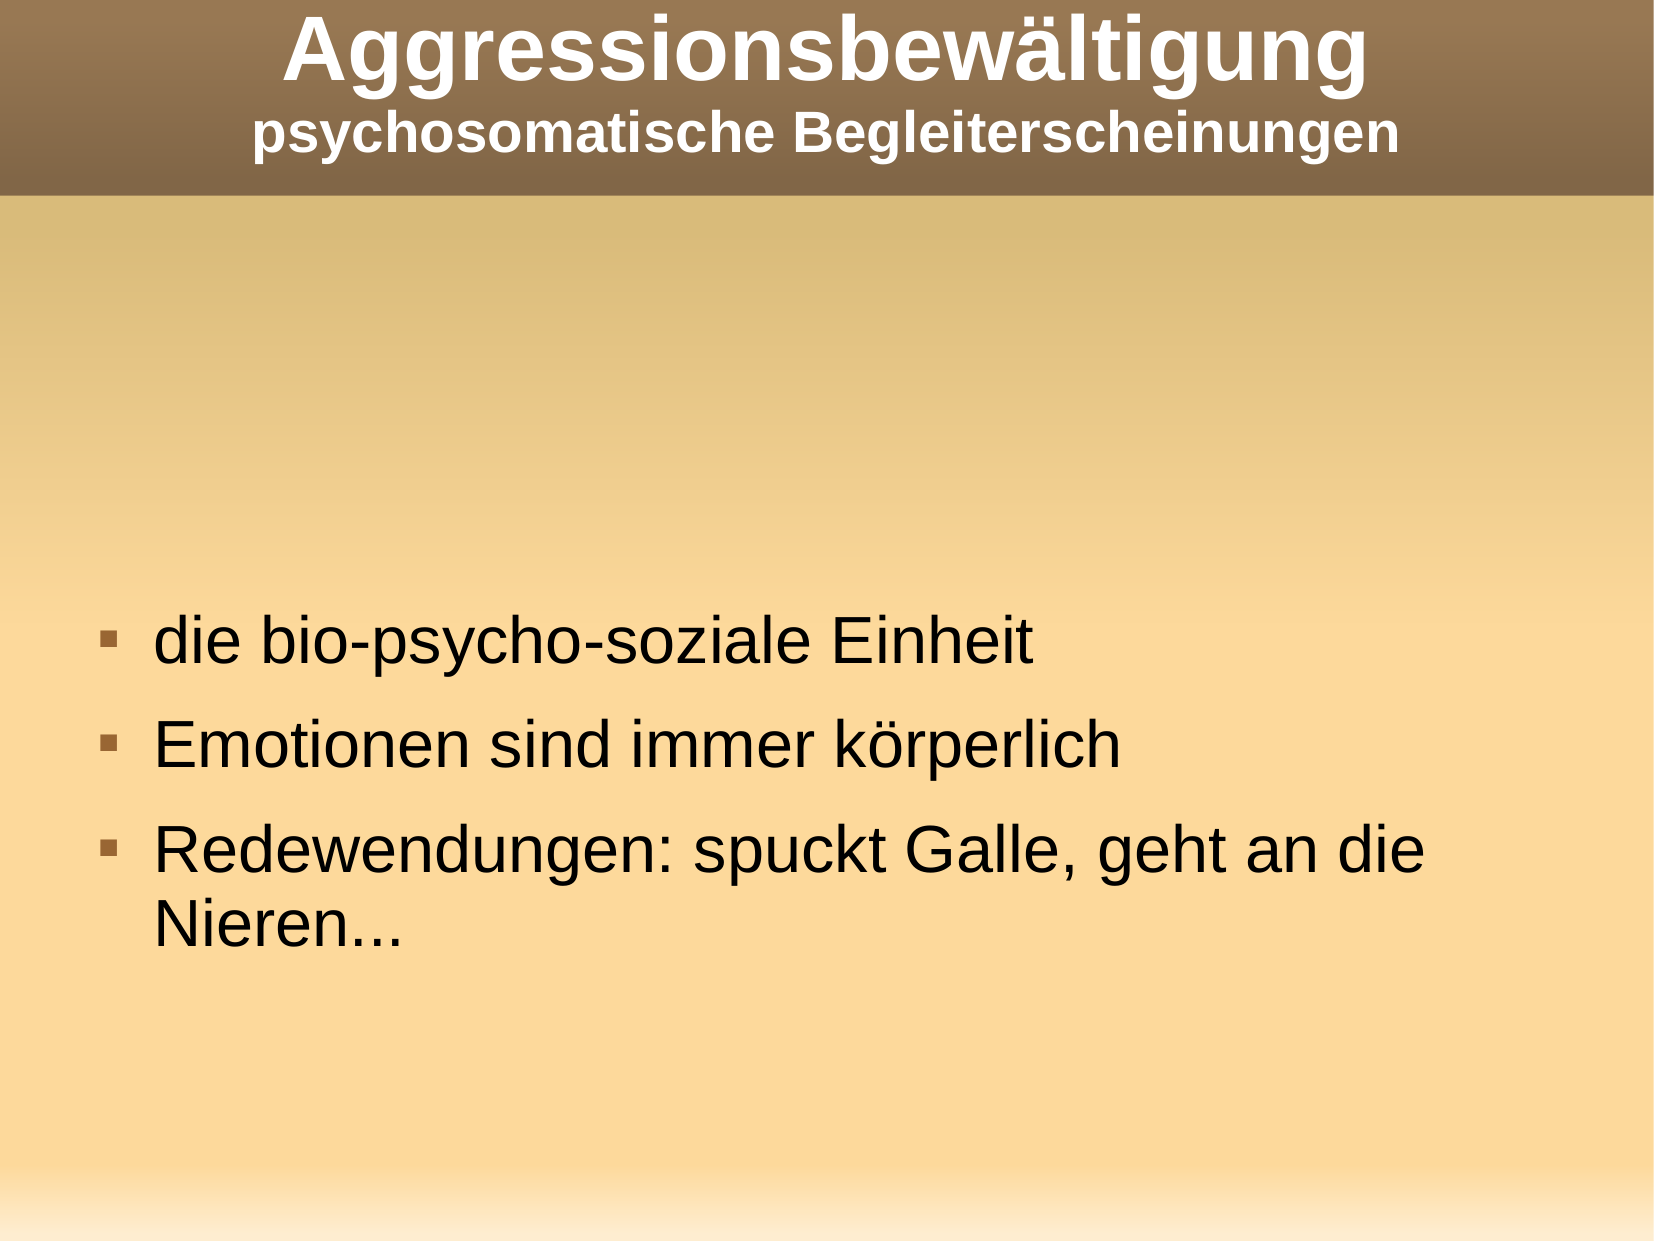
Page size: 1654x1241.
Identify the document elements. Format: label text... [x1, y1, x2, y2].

picture [0, 0, 1654, 1241]
list die bio-psycho-soziale Einheit Emotionen sind immer körperlich Redewendungen: spuckt Galle, geht an die Nieren... [82, 290, 1571, 1109]
title Aggressionsbewältigung psychosomatische Begleiterscheinungen [82, 0, 1571, 288]
